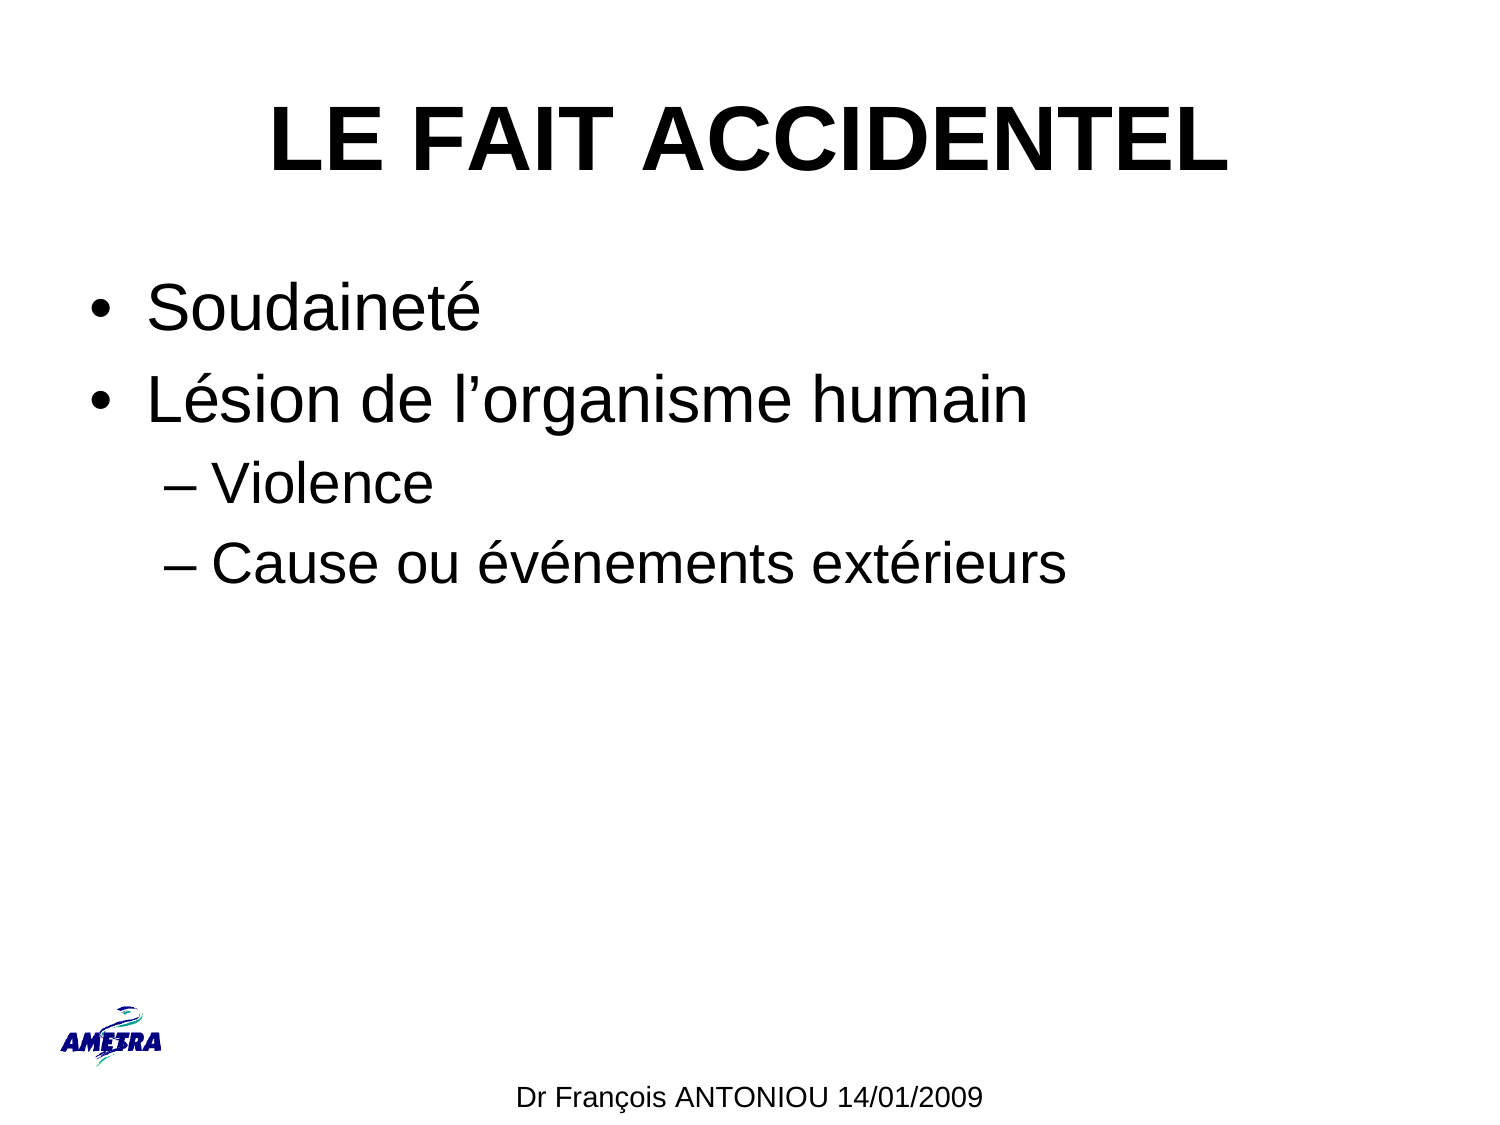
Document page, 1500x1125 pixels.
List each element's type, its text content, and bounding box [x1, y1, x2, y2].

picture [41, 984, 184, 1093]
list Soudaineté Lésion de l’organisme humain Violence Cause ou événements extérieurs [75, 262, 1426, 1005]
title LE FAIT ACCIDENTEL [75, 45, 1426, 233]
